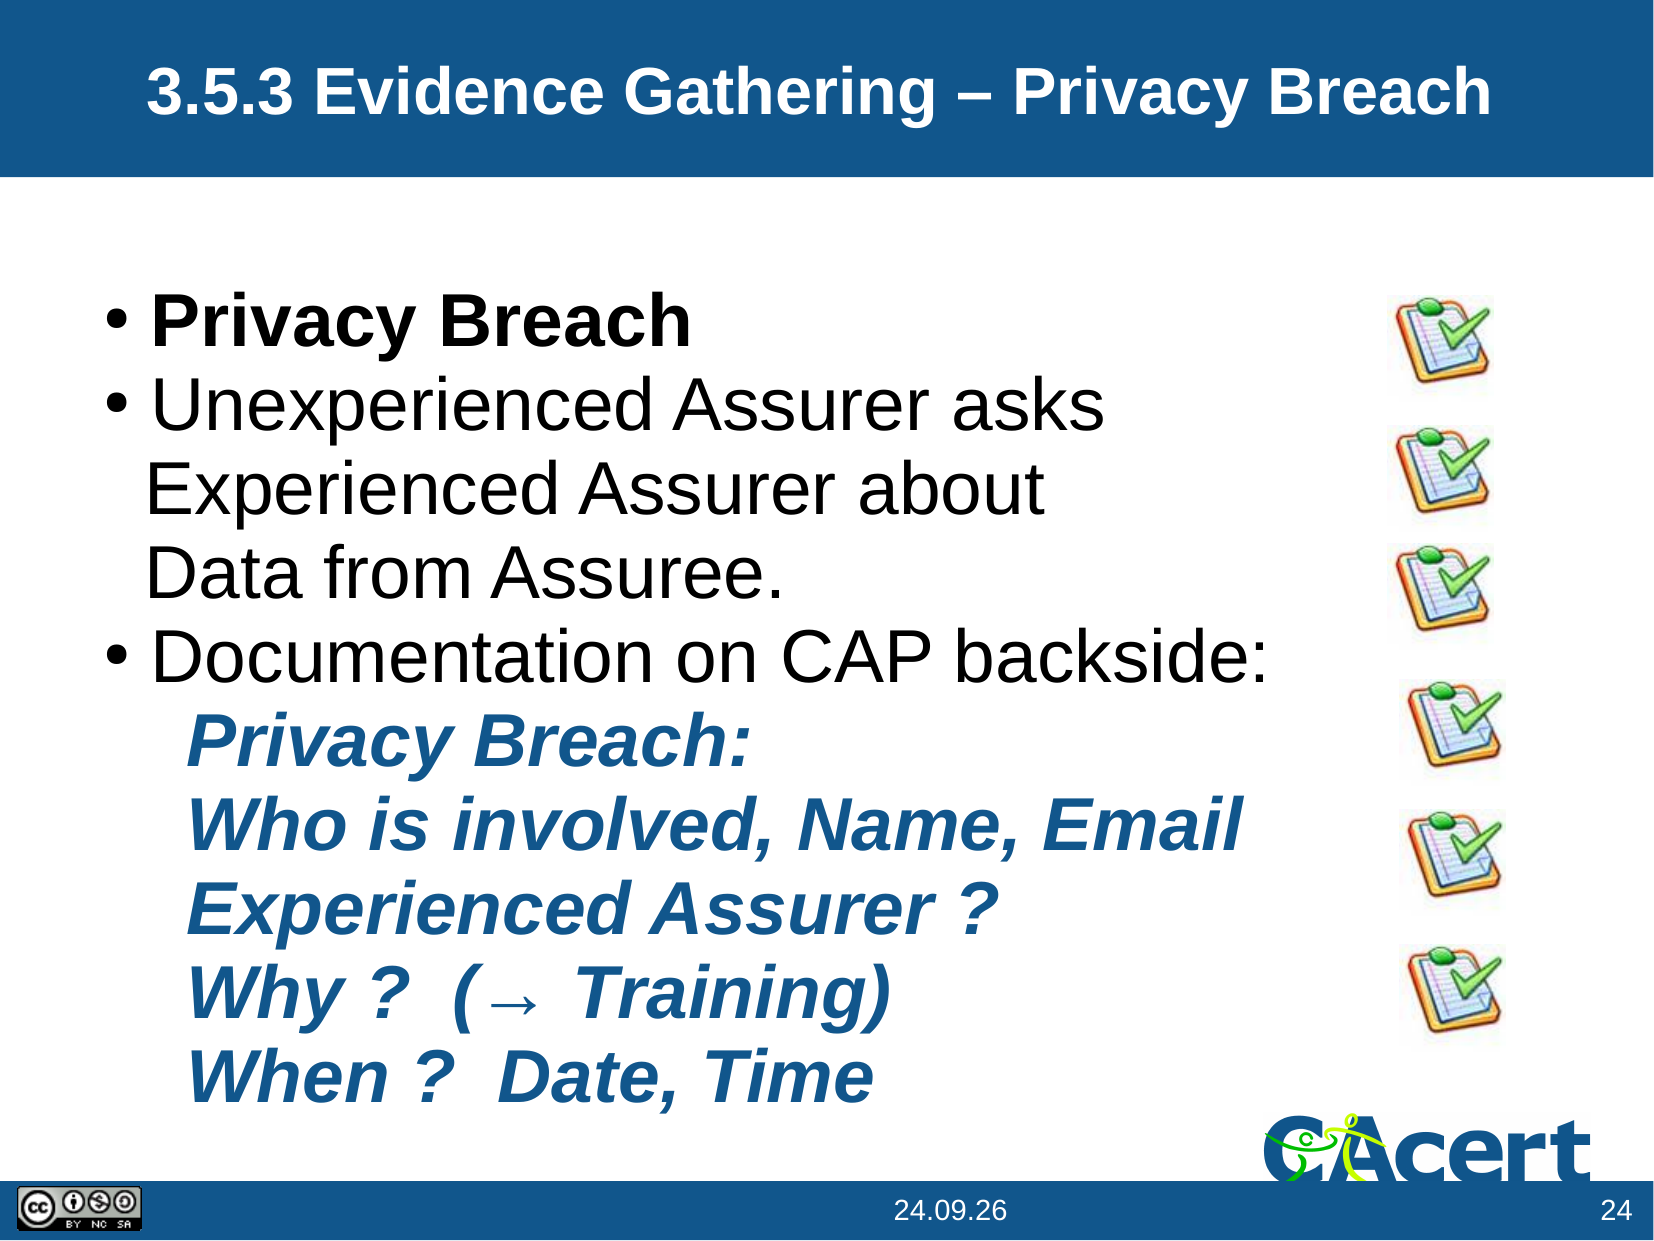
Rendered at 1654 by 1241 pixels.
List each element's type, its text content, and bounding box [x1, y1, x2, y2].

picture [1387, 543, 1494, 650]
text_box Privacy Breach Unexperienced Assurer asks Experienced Assurer about Data from Assuree. Documentation on CAP backside: Privacy Breach: Who is involved, Name, Email Experienced Assurer ? Why ? (→ Training) When ? Date, Time [88, 270, 1285, 1126]
picture [1263, 1112, 1591, 1181]
picture [1399, 679, 1506, 786]
picture [1399, 809, 1506, 916]
picture [1399, 944, 1506, 1052]
picture [1387, 295, 1494, 402]
title 3.5.3 Evidence Gathering – Privacy Breach [76, 17, 1565, 166]
picture [1387, 425, 1494, 532]
picture [17, 1186, 142, 1231]
